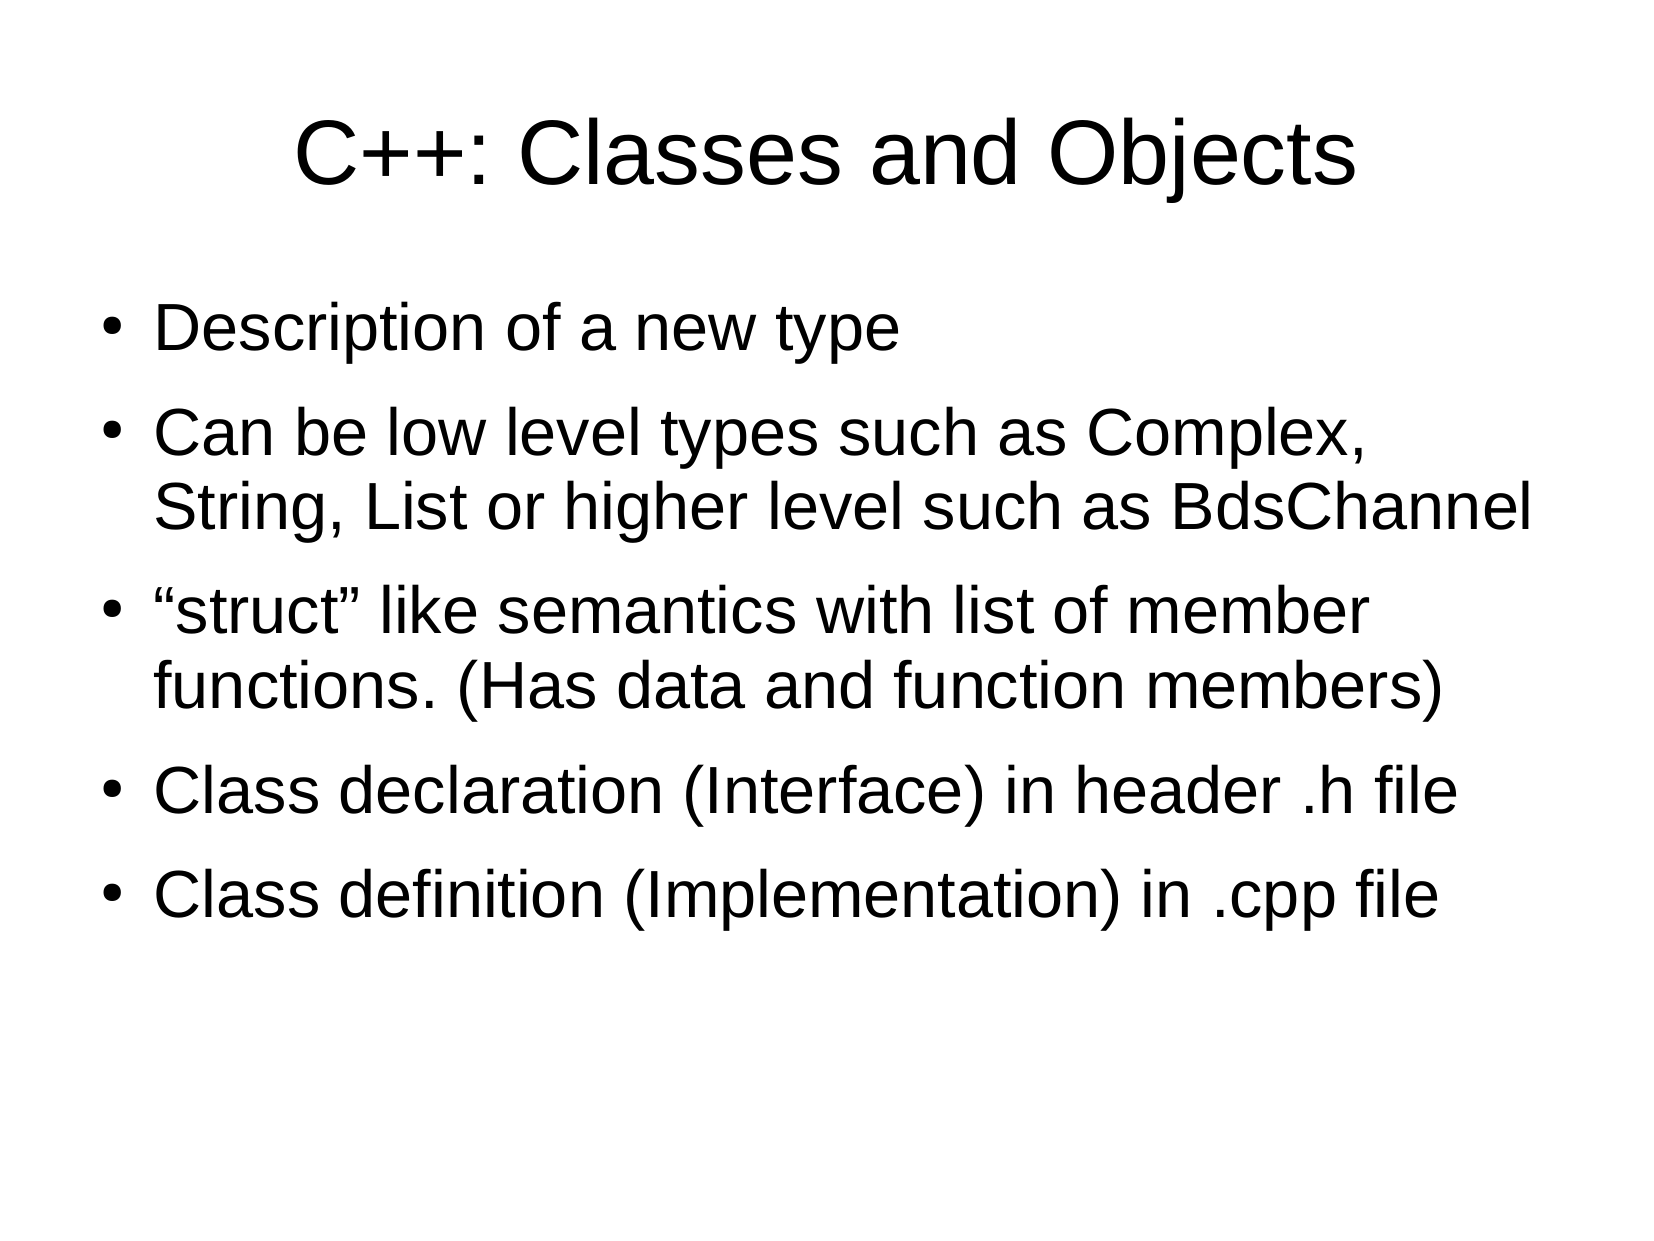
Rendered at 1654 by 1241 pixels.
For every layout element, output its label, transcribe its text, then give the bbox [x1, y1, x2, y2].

list Description of a new type Can be low level types such as Complex, String, List or higher level such as BdsChannel “struct” like semantics with list of member functions. (Has data and function members) Class declaration (Interface) in header .h file Class definition (Implementation) in .cpp file [82, 290, 1571, 1094]
title C++: Classes and Objects [82, 56, 1571, 250]
